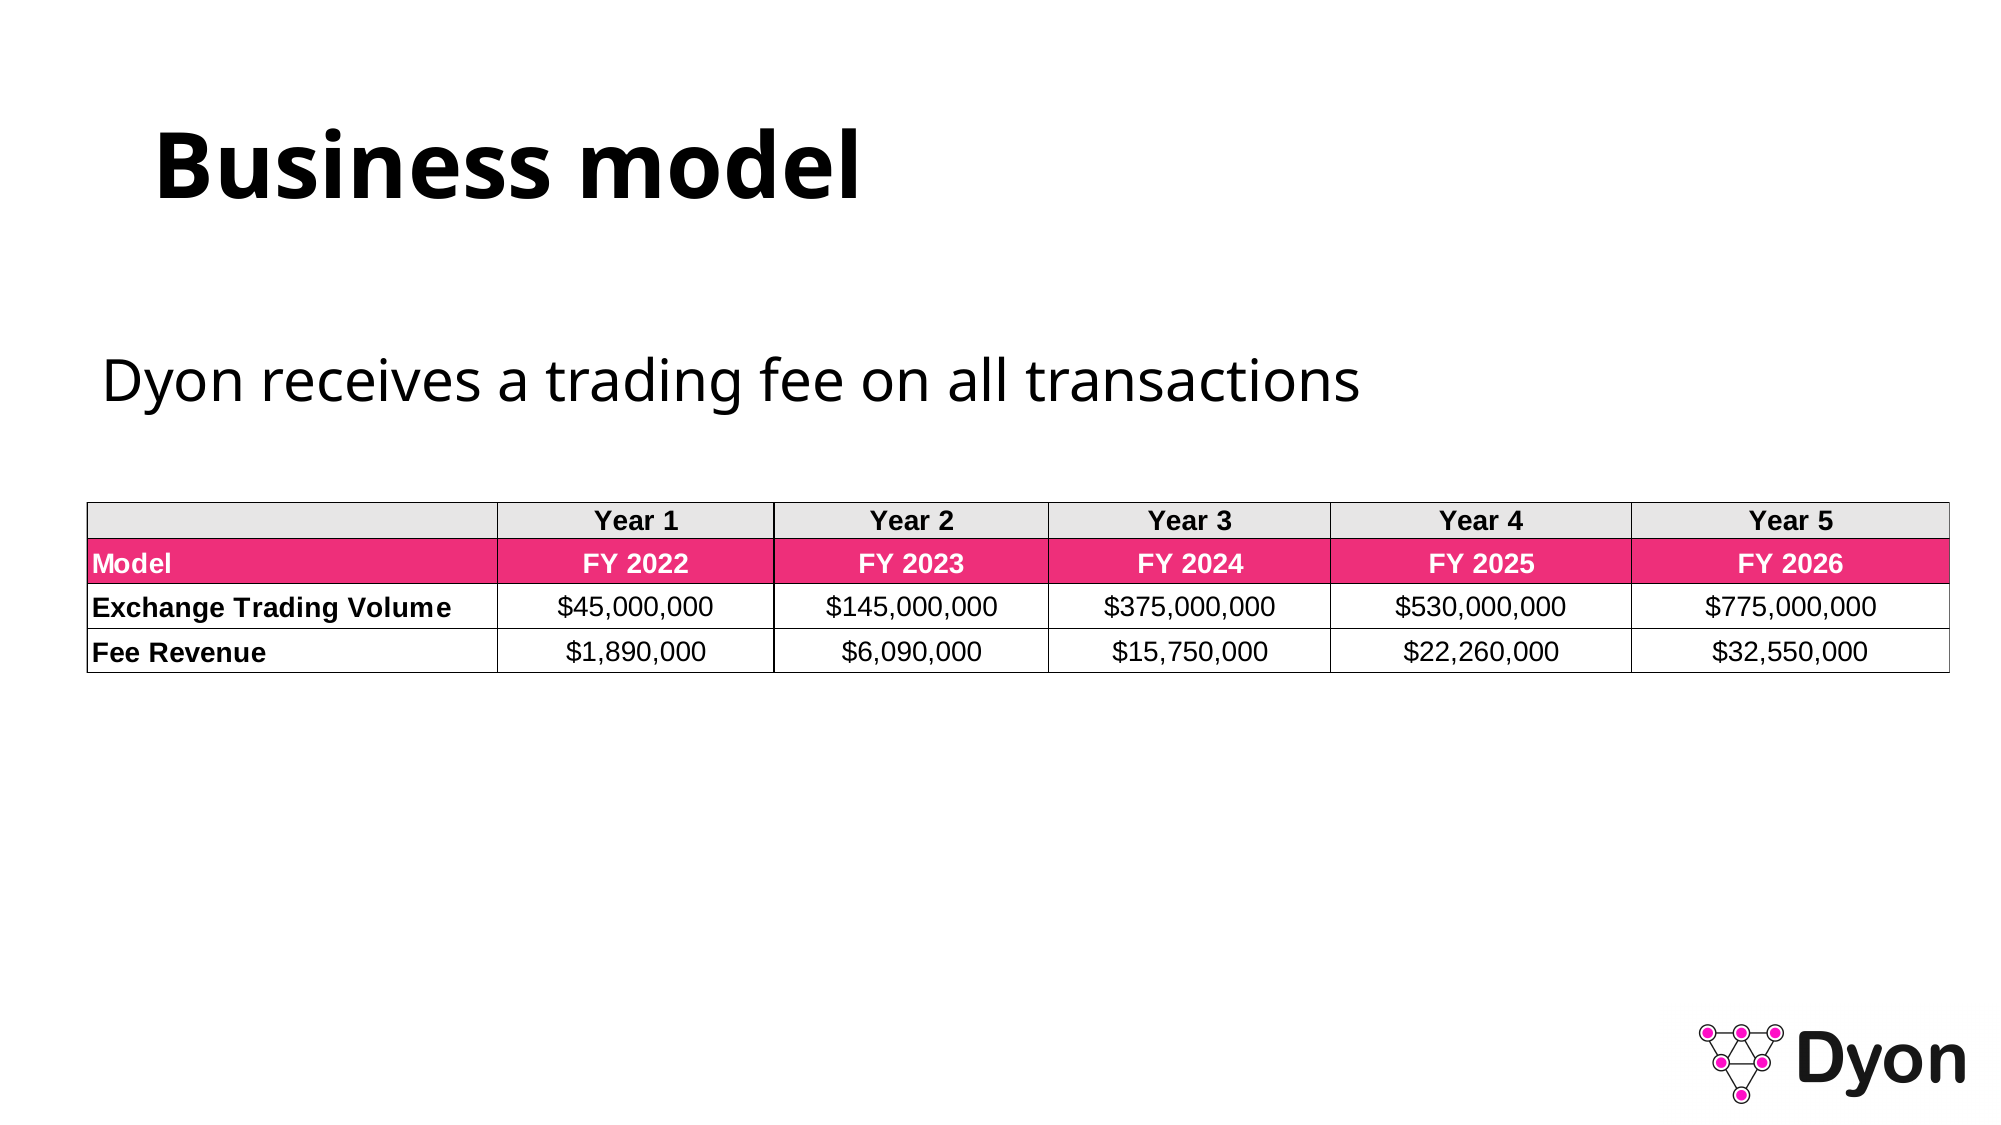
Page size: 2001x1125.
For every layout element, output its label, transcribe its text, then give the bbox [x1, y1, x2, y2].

picture [1659, 1003, 2000, 1125]
picture [86, 502, 1951, 674]
title Business model [137, 59, 1863, 278]
list Dyon receives a trading fee on all transactions [86, 343, 1666, 443]
